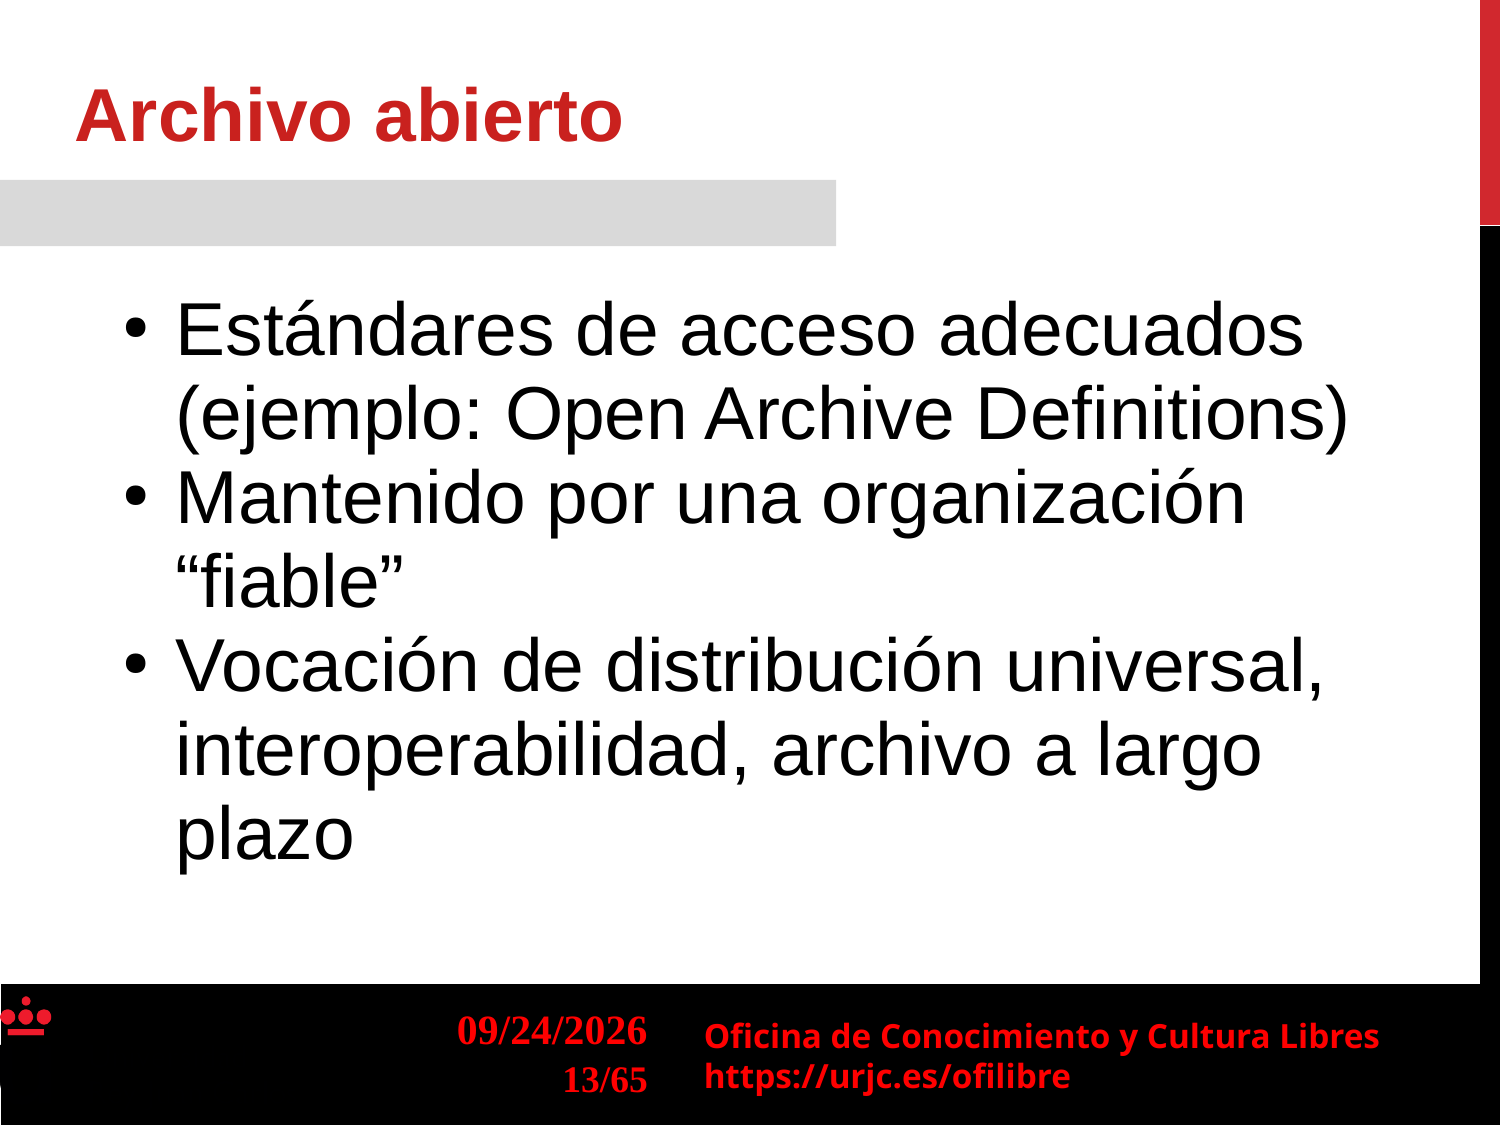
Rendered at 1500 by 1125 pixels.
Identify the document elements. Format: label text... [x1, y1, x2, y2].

text_box Archivo abierto [60, 66, 691, 249]
title [75, 15, 1425, 172]
text_box Estándares de acceso adecuados (ejemplo: Open Archive Definitions) Mantenido por una organización “fiable” Vocación de distribución universal, interoperabilidad, archivo a largo plazo [90, 280, 1381, 967]
